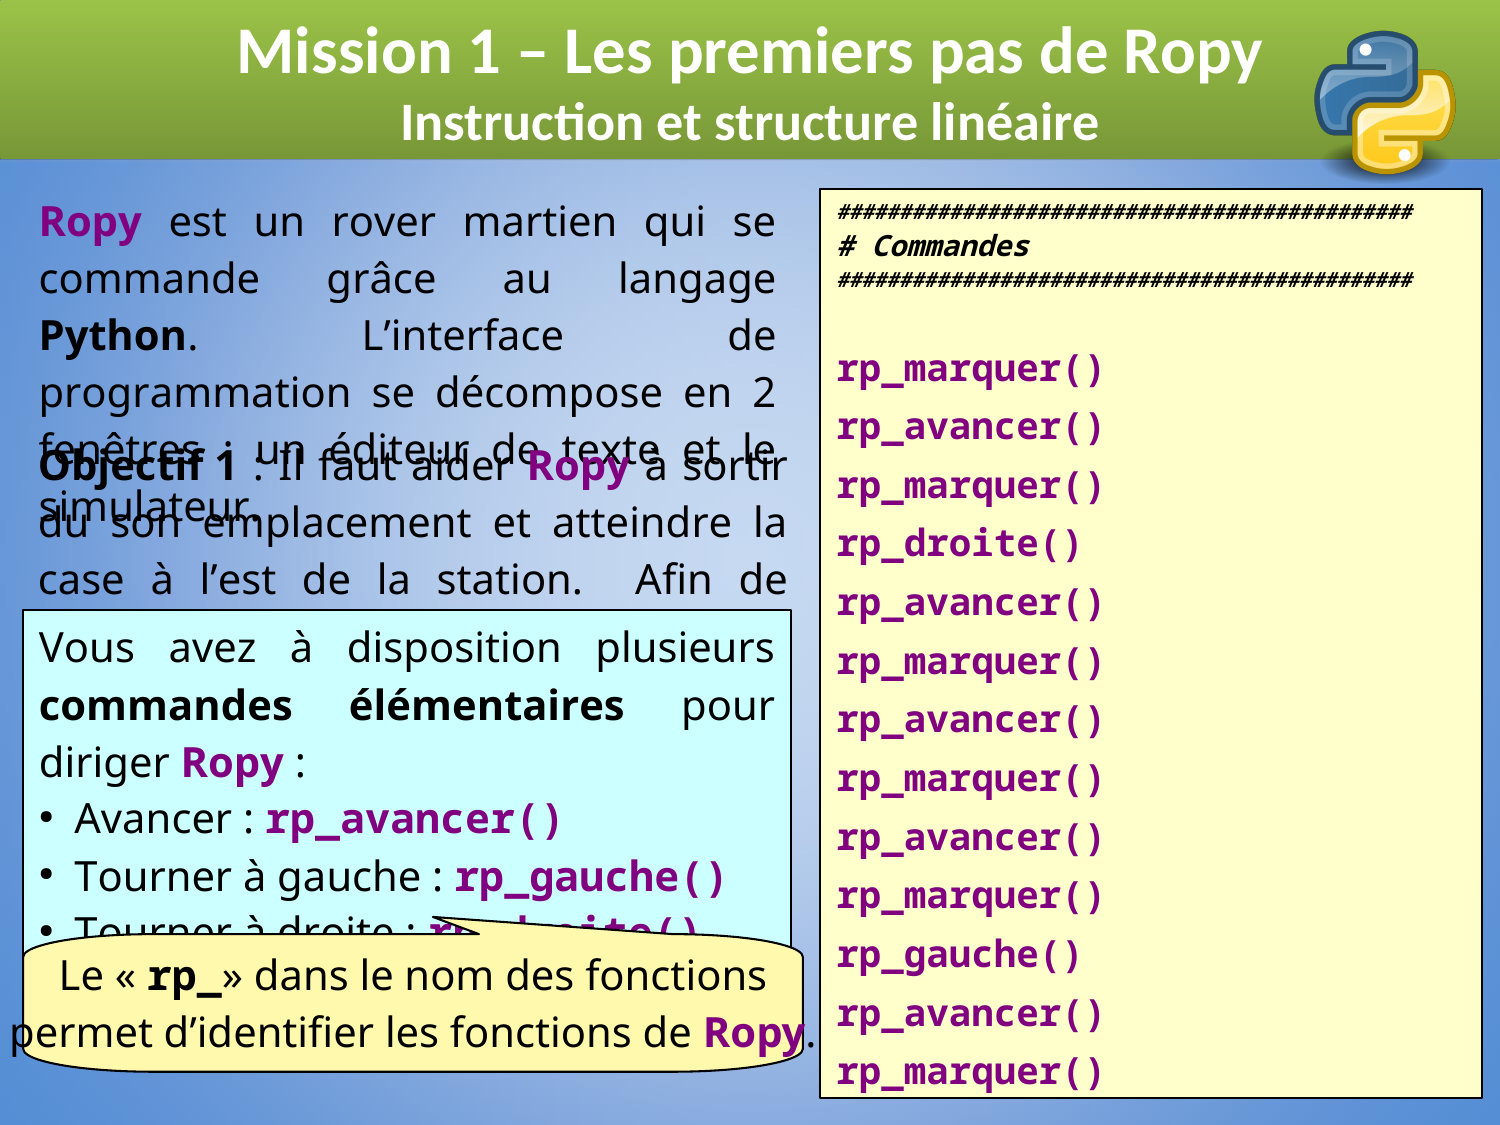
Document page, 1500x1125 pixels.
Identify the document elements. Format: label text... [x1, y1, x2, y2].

text_box Objectif 1 : Il faut aider Ropy à sortir du son emplacement et atteindre la case à l’est de la station. Afin de visualiser le trajet, il faudra marquer les cases. [23, 428, 803, 610]
text_box Le « rp_» dans le nom des fonctions permet d’identifier les fonctions de Ropy. [23, 916, 803, 1072]
picture [0, 27, 1500, 1125]
text_box Ropy est un rover martien qui se commande grâce au langage Python. L’interface de programmation se décompose en 2 fenêtres : un éditeur de texte et le simulateur. [23, 184, 792, 408]
text_box Mission 1 – Les premiers pas de Ropy Instruction et structure linéaire [0, 0, 1500, 159]
text_box Vous avez à disposition plusieurs commandes élémentaires pour diriger Ropy : Avancer : rp_avancer() Tourner à gauche : rp_gauche() Tourner à droite : rp_droite() Marquer la case : rp_marquer() [23, 609, 791, 921]
text_box ############################################## # Commandes ############################################## rp_marquer() rp_avancer() rp_marquer() rp_droite() rp_avancer() rp_marquer() rp_avancer() rp_marquer() rp_avancer() rp_marquer() rp_gauche() rp_avancer() rp_marquer() [820, 188, 1483, 1099]
